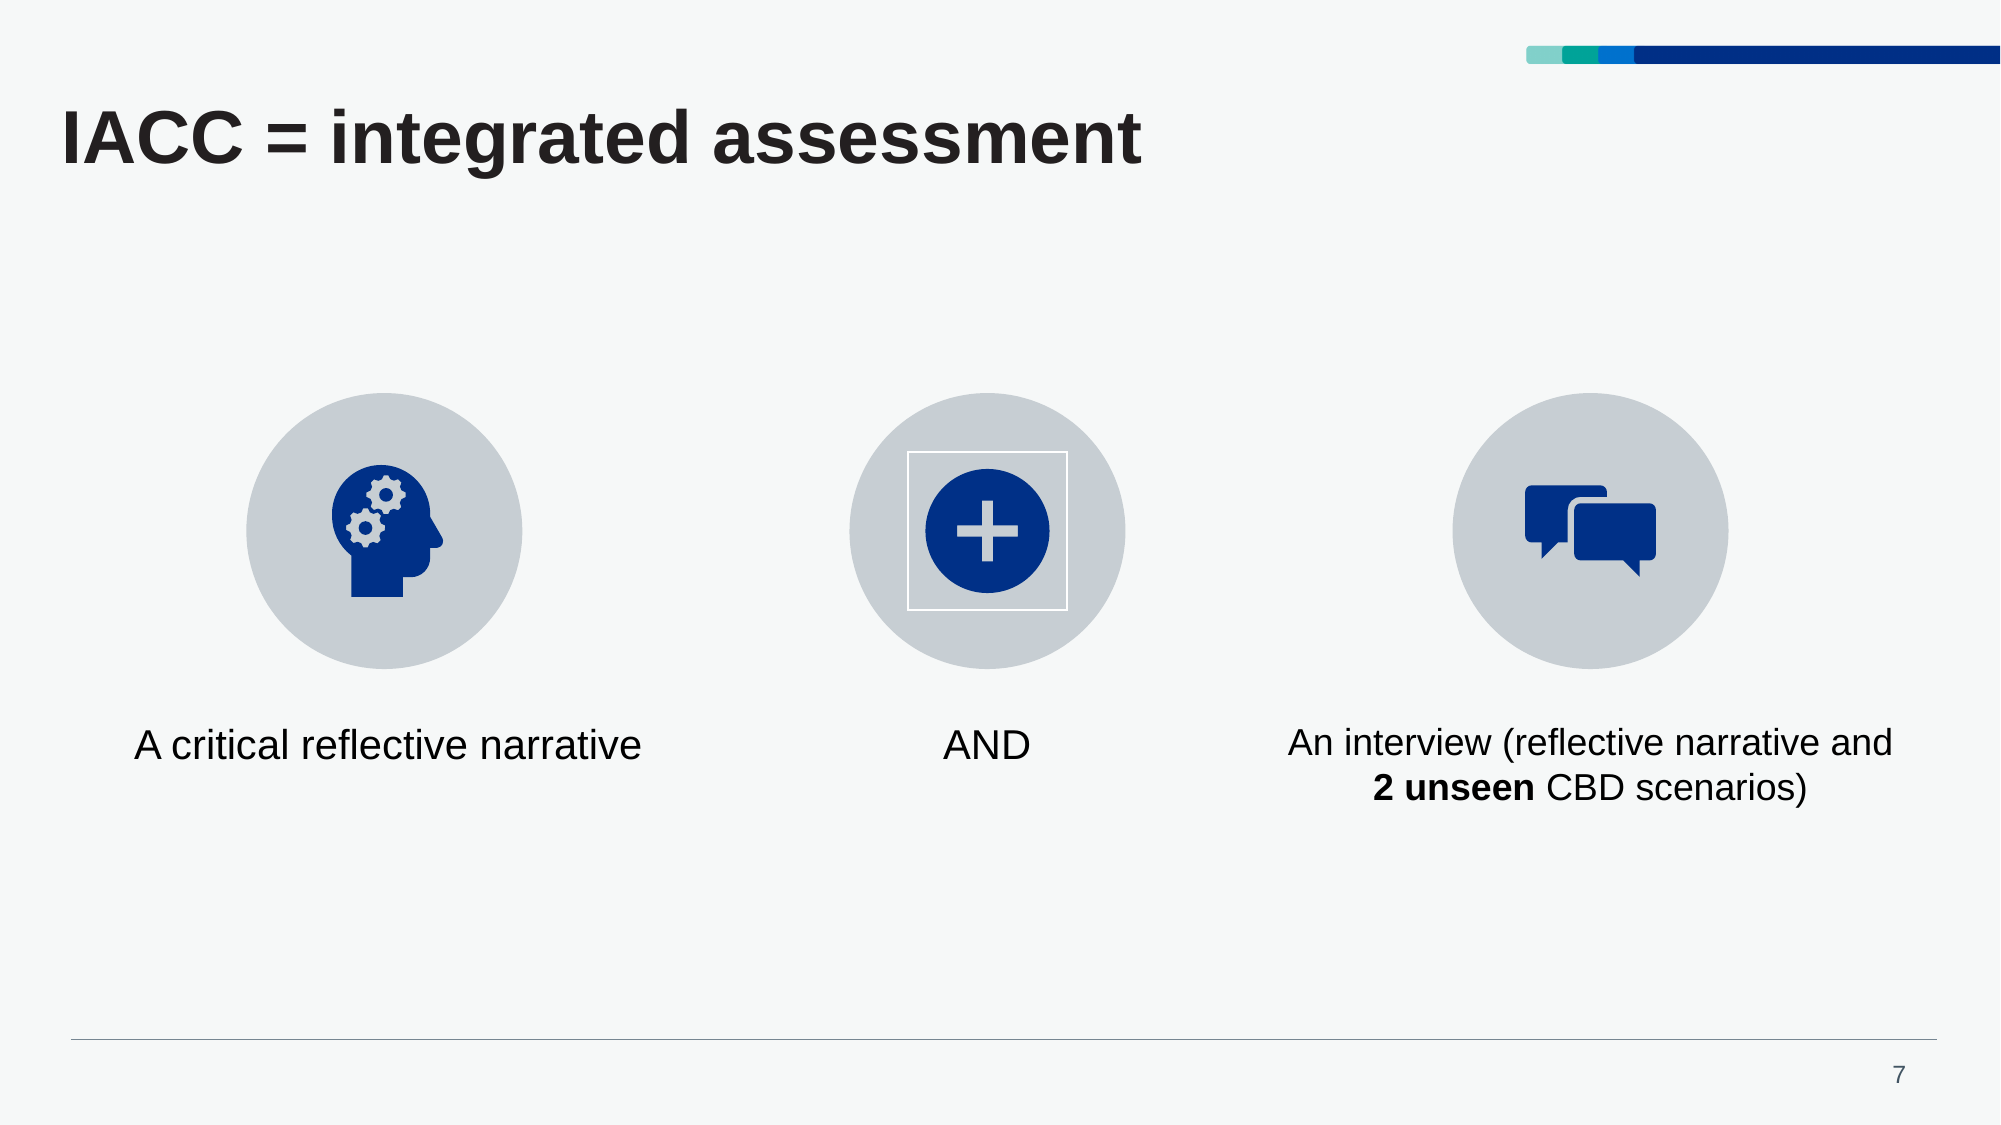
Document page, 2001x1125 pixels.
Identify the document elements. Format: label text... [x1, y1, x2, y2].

text_box [1452, 393, 1729, 670]
text_box AND [761, 717, 1214, 916]
title IACC = integrated assessment [61, 68, 1933, 210]
text_box An interview (reflective narrative and 2 unseen CBD scenarios) [1282, 717, 1899, 976]
text_box A critical reflective narrative [101, 717, 676, 916]
text_box [849, 393, 1126, 670]
text_box [246, 393, 523, 670]
